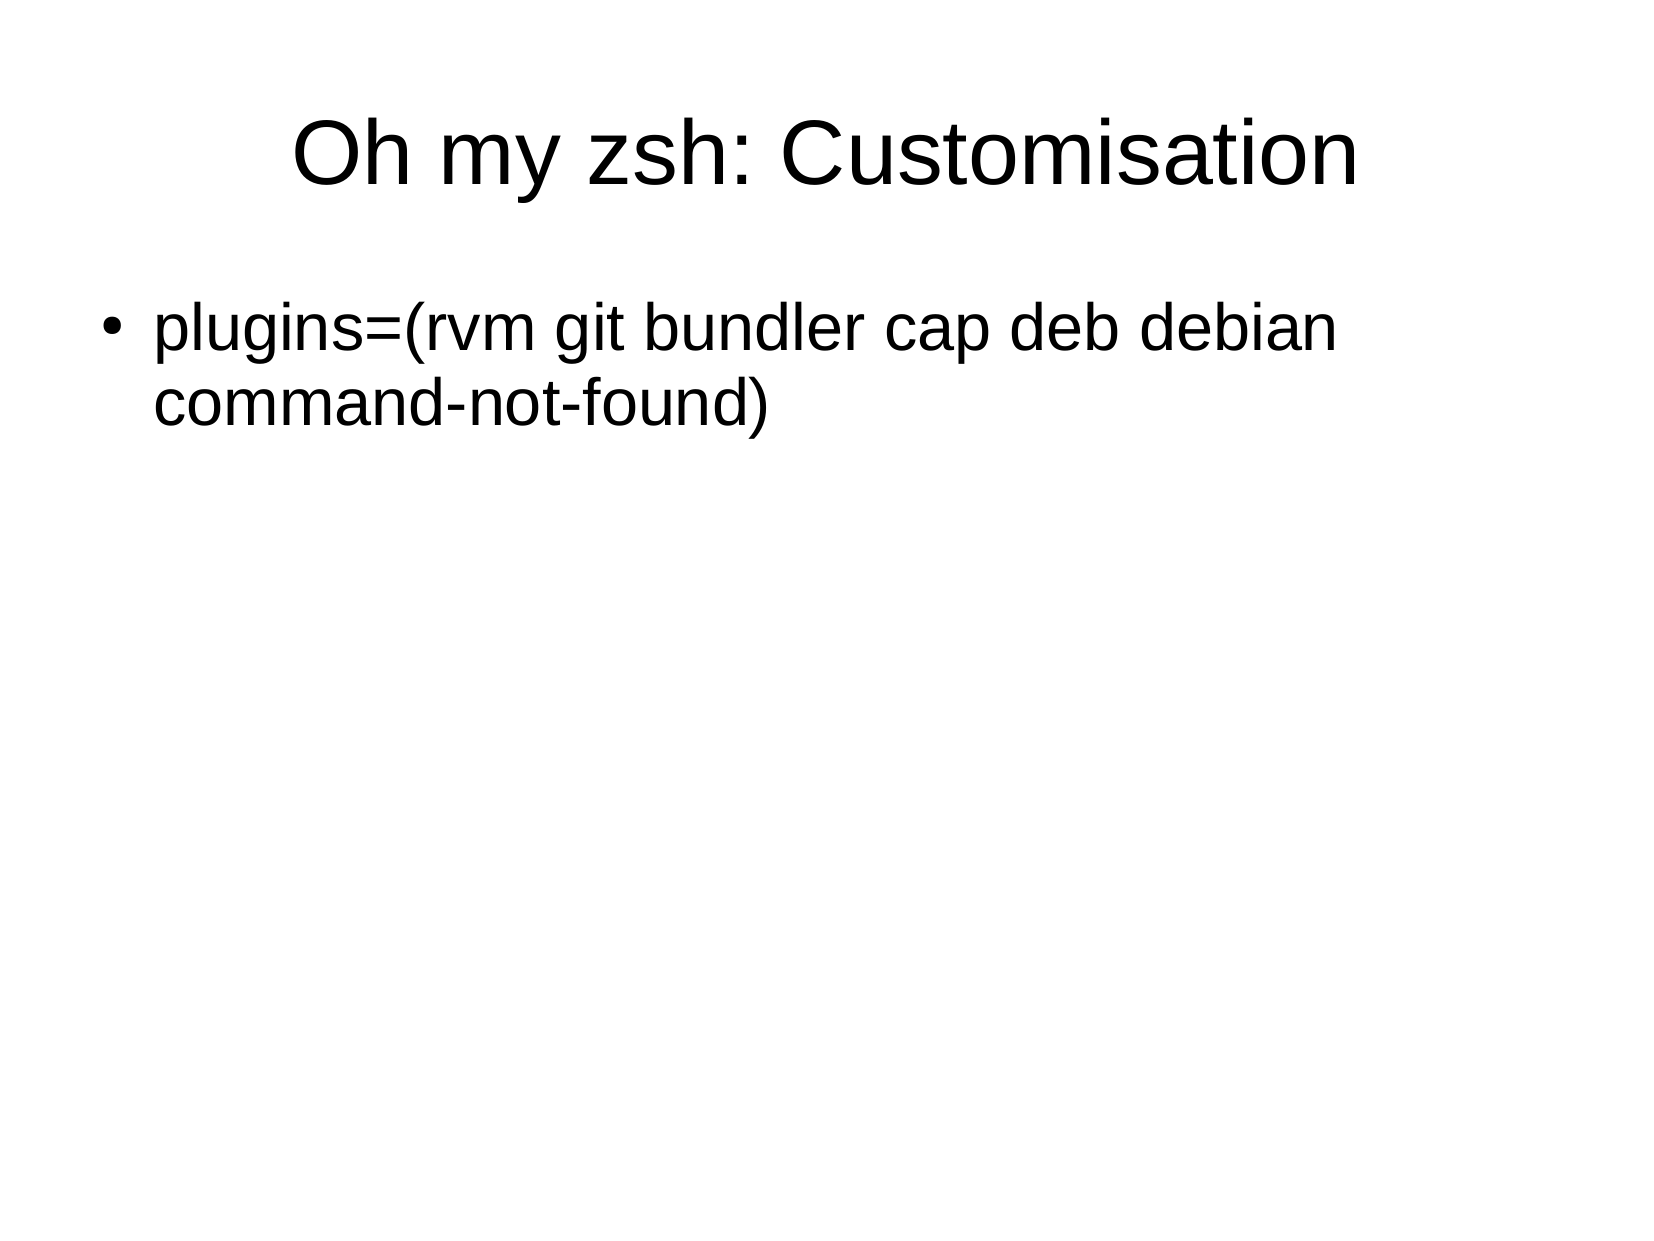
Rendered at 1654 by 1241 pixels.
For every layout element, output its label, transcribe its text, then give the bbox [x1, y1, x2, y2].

list plugins=(rvm git bundler cap deb debian command-not-found) [82, 290, 1571, 1109]
title Oh my zsh: Customisation [82, 49, 1571, 257]
